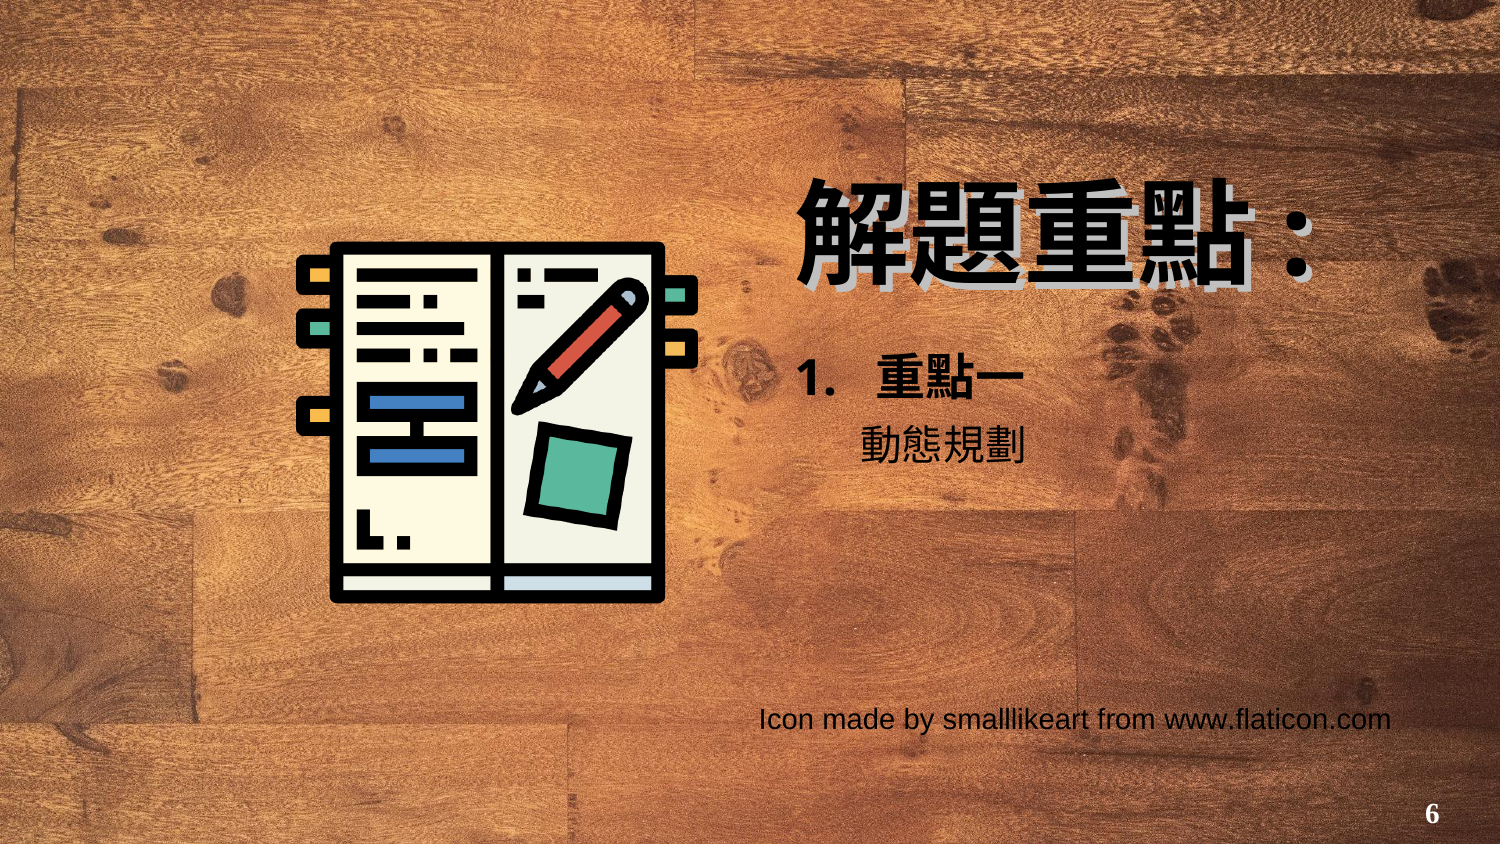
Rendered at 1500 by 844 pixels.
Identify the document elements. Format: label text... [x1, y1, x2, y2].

subtitle 1. 重點一 動態規劃 [779, 328, 1378, 693]
title 解題重點: [779, 122, 1311, 314]
slide_number 5 [1410, 779, 1500, 844]
picture [296, 221, 698, 623]
text_box Icon made by smalllikeart from www.flaticon.com [744, 693, 1407, 743]
